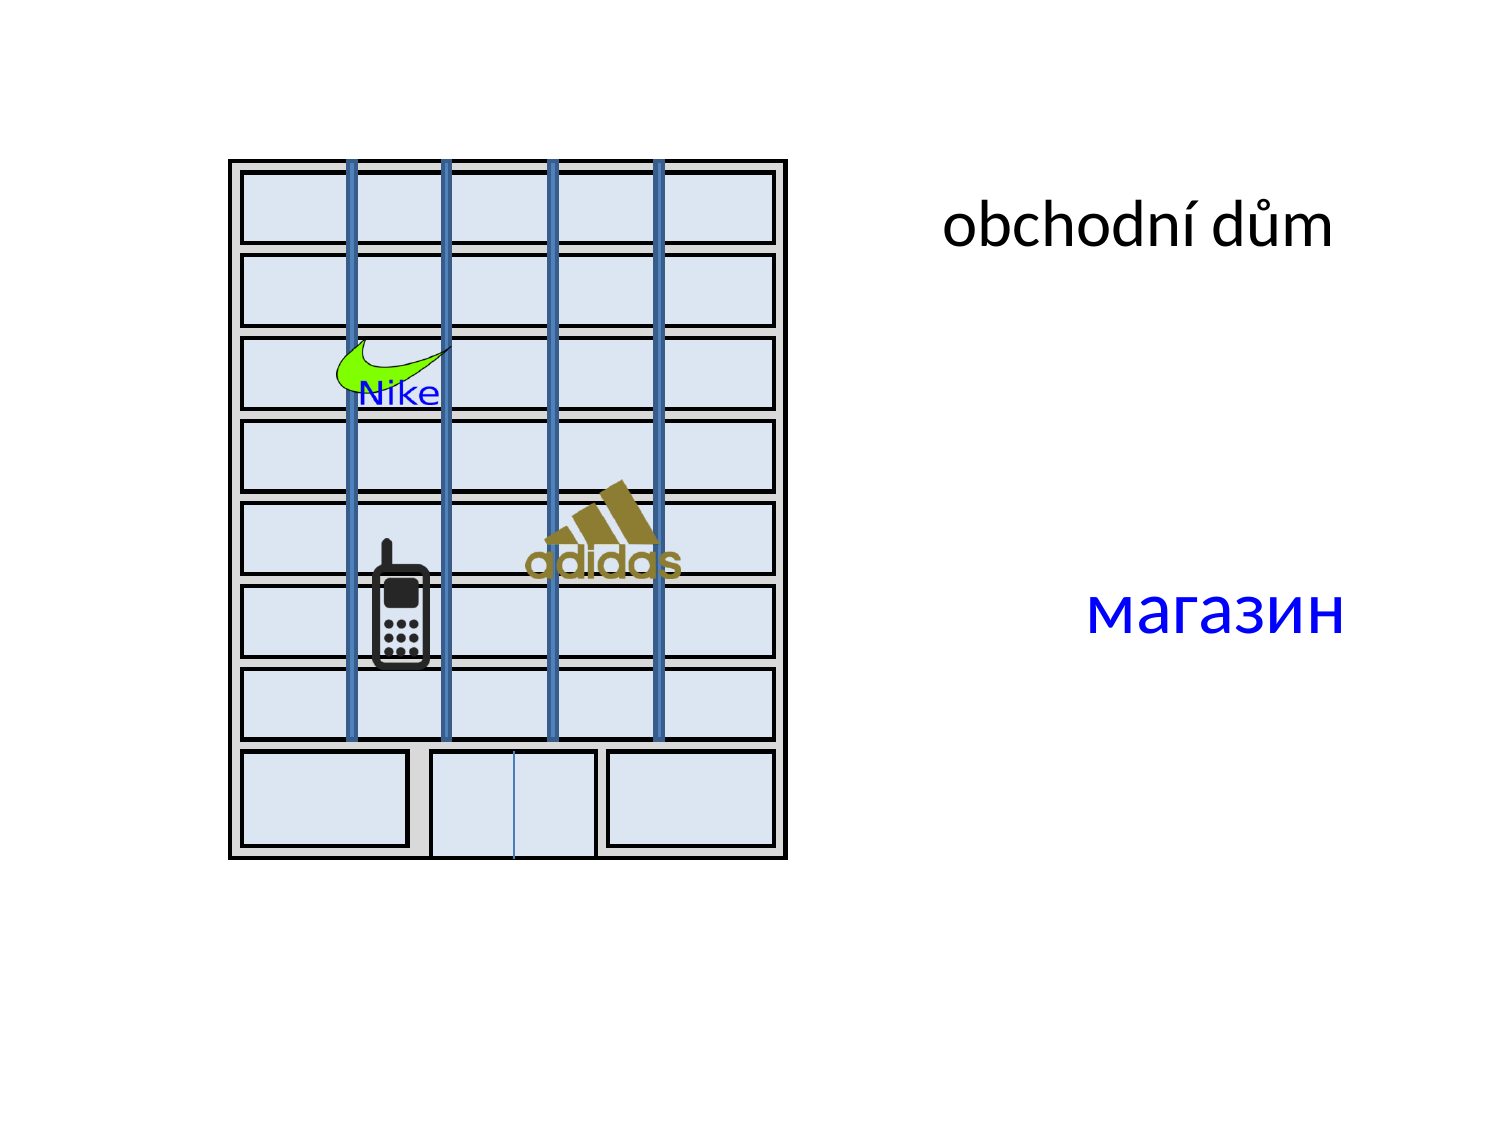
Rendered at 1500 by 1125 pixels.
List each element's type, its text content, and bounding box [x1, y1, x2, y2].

text_box магазин [1070, 550, 1362, 657]
text_box obchodní dům [927, 172, 1350, 269]
picture [372, 538, 430, 671]
picture [525, 479, 681, 579]
picture [336, 337, 452, 405]
text_box [230, 160, 951, 858]
